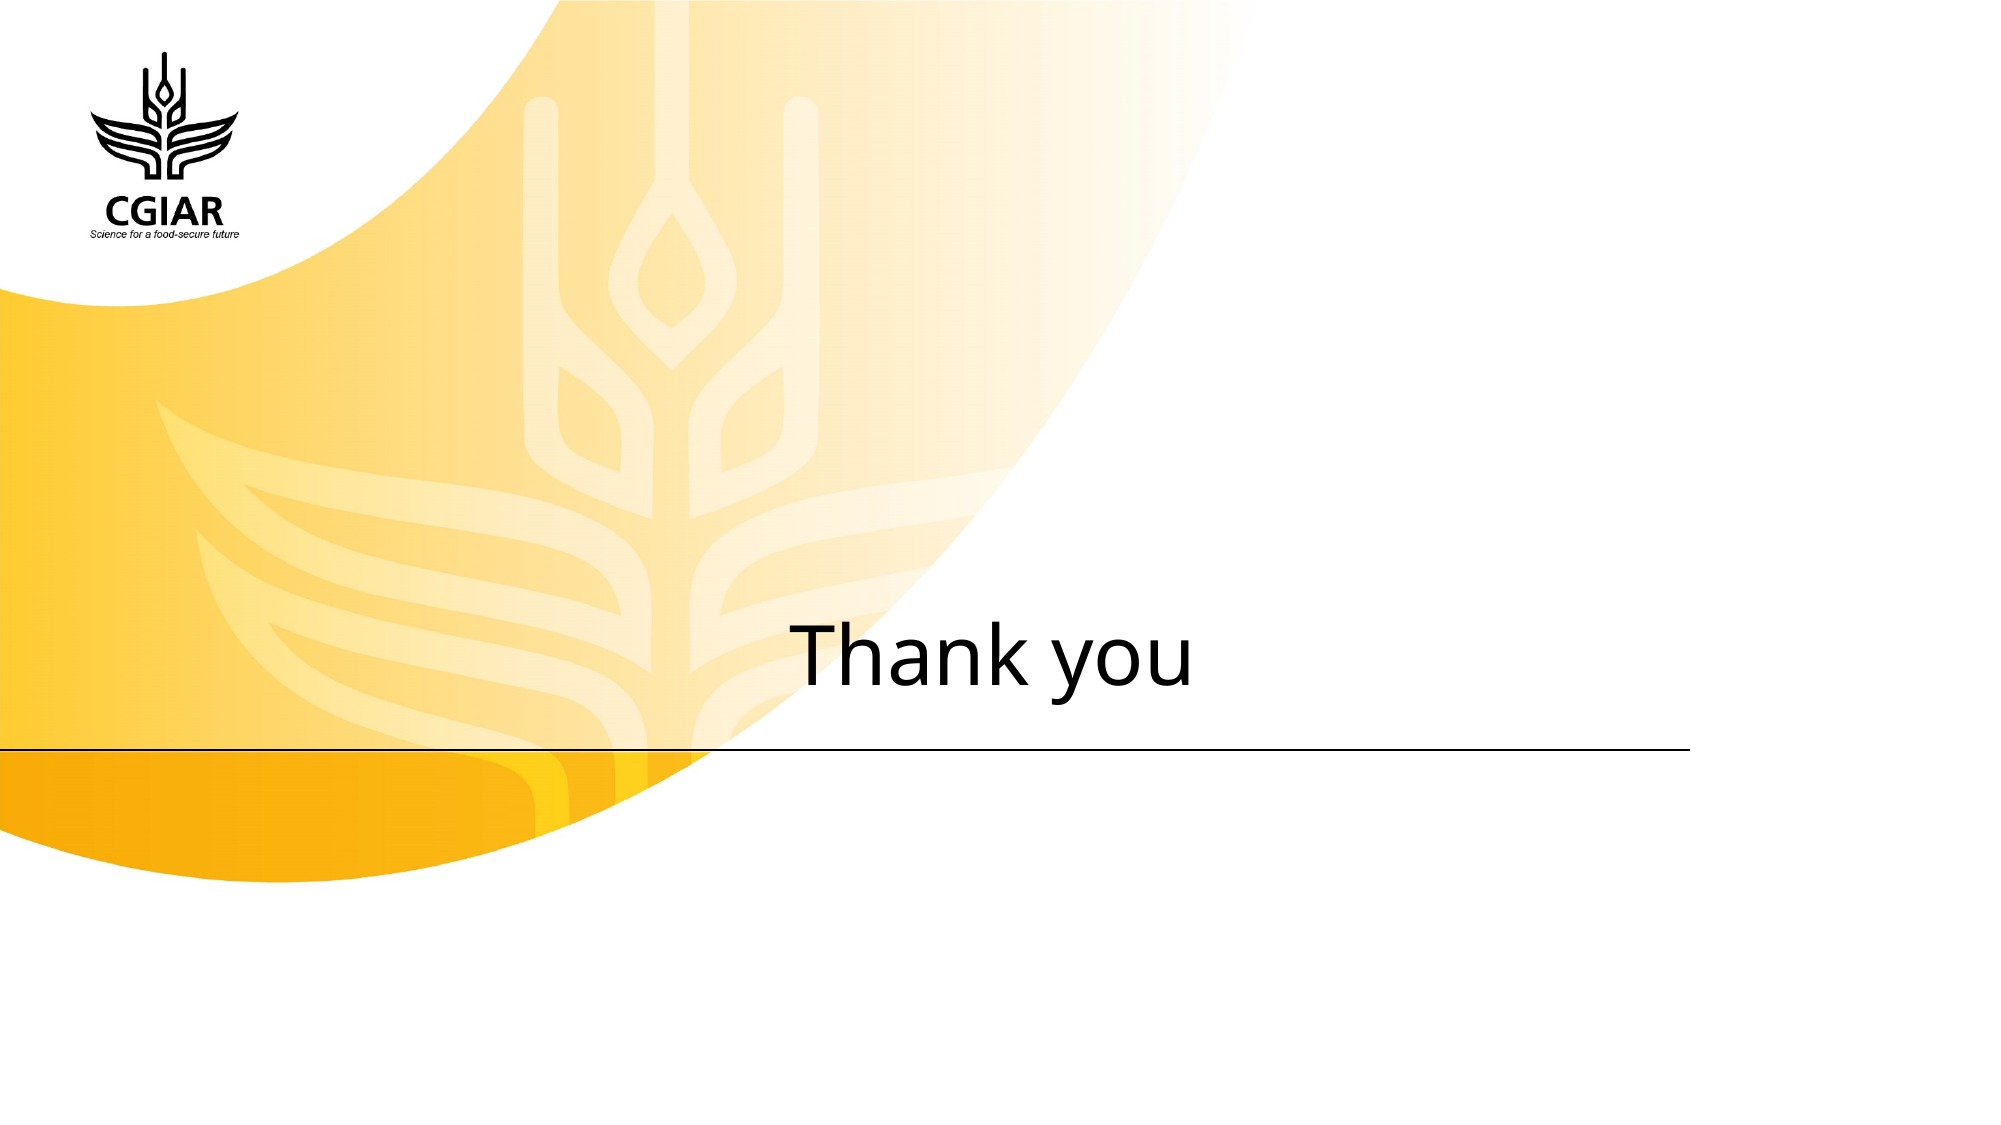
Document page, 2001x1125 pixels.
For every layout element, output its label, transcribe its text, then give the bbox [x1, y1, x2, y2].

title Thank you [781, 604, 1689, 712]
